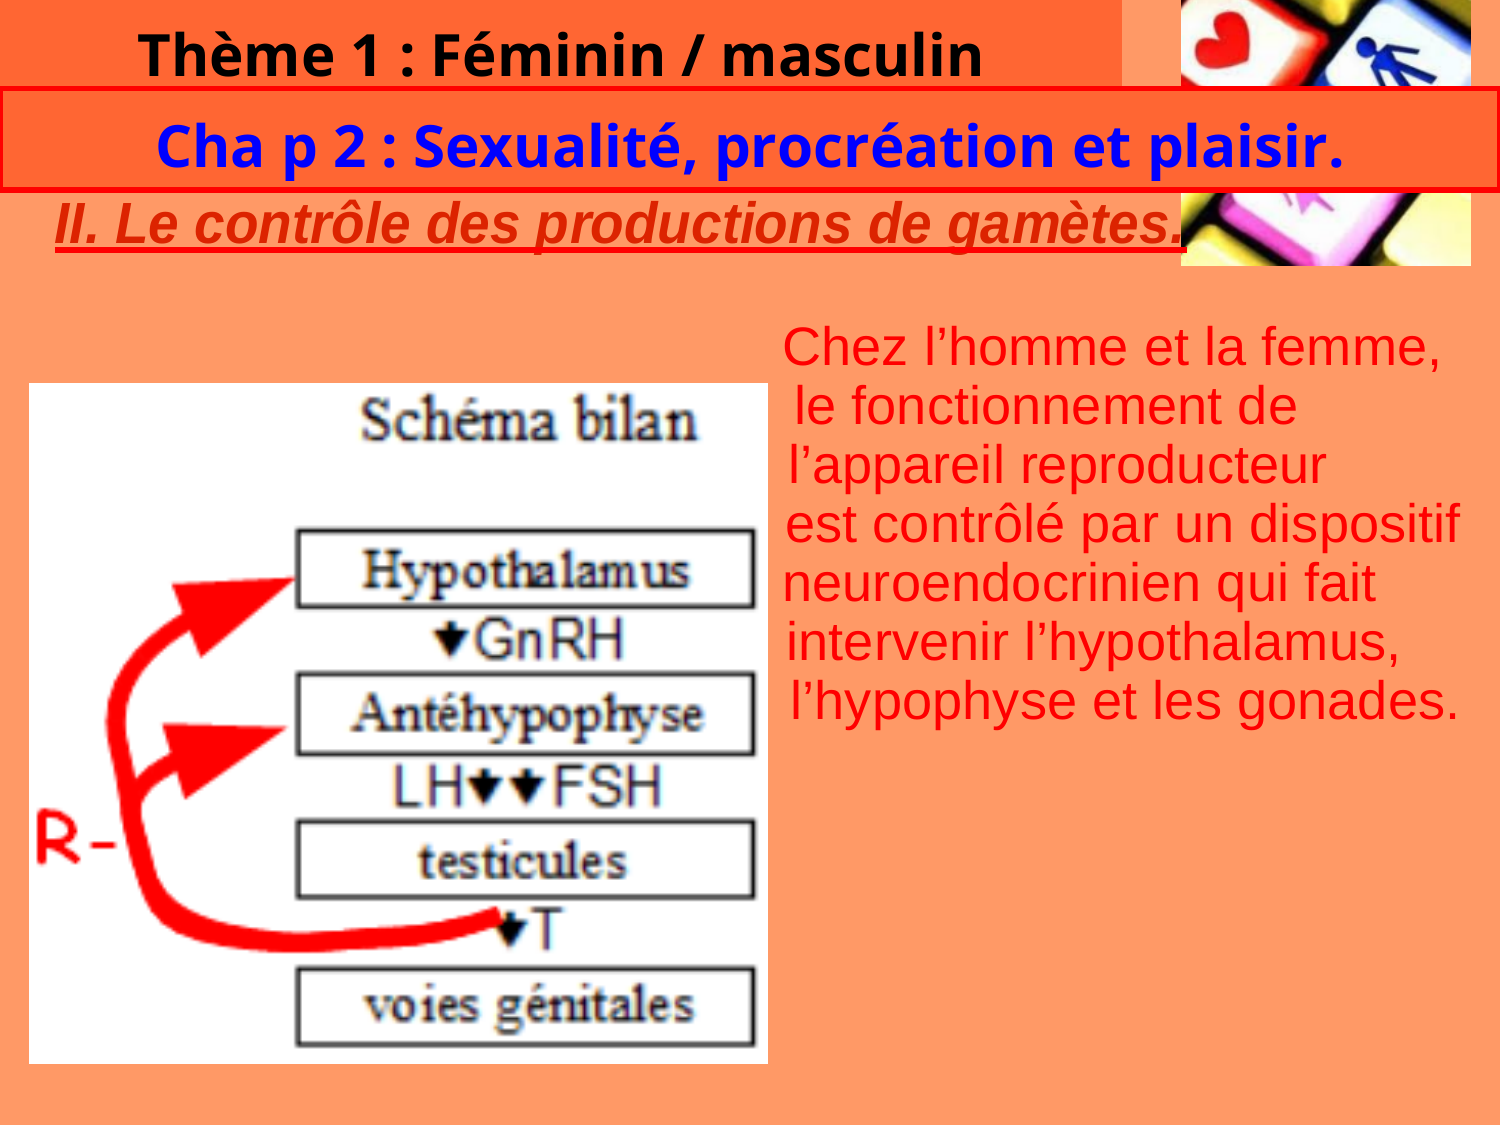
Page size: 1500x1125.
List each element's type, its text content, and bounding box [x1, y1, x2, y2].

text_box Thème 1 : Féminin / masculin [0, 0, 1122, 88]
text_box est contrôlé par un dispositif [770, 481, 1477, 562]
text_box l’appareil reproducteur [773, 422, 1359, 481]
text_box Chez l’homme et la femme, [767, 304, 1459, 384]
picture [1181, 191, 1471, 266]
picture [1181, 0, 1471, 88]
text_box le fonctionnement de [779, 363, 1329, 422]
text_box Cha p 2 : Sexualité, procréation et plaisir. [0, 88, 1500, 191]
text_box intervenir l’hypothalamus, [771, 599, 1418, 680]
text_box l’hypophyse et les gonades. [775, 658, 1477, 739]
text_box neuroendocrinien qui fait [767, 540, 1393, 621]
picture [29, 383, 768, 1064]
chart [53, 189, 1398, 255]
